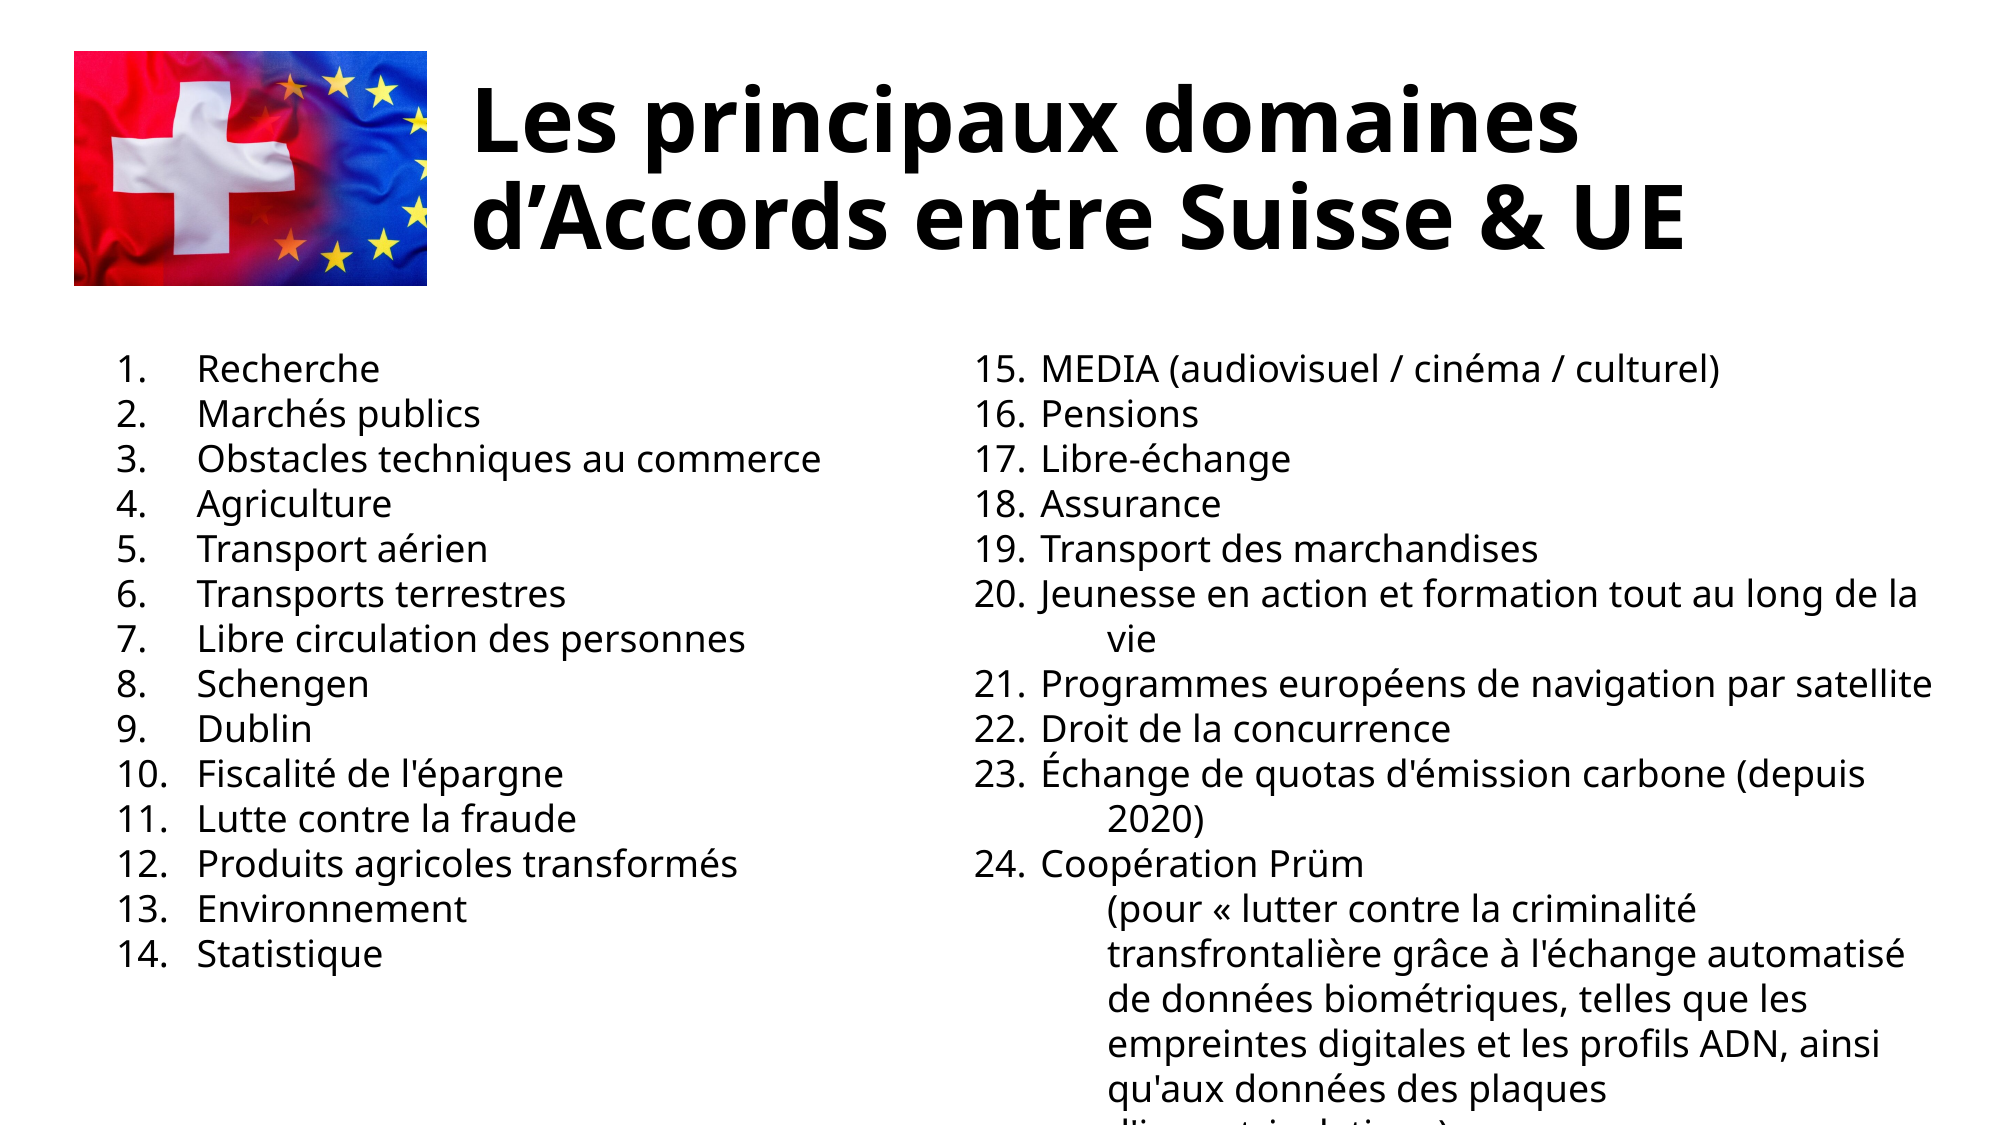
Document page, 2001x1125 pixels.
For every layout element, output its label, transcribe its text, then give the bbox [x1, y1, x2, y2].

picture [74, 51, 427, 287]
title Les principaux domaines d’Accords entre Suisse & UE [455, 63, 2000, 282]
text_box MEDIA (audiovisuel / cinéma / culturel) Pensions Libre-échange Assurance Transport des marchandises Jeunesse en action et formation tout au long de la vie Programmes européens de navigation par satellite Droit de la concurrence Échange de quotas d'émission carbone (depuis 2020) Coopération Prüm (pour « lutter contre la criminalité transfrontalière grâce à l'échange automatisé de données biométriques, telles que les empreintes digitales et les profils ADN, ainsi qu'aux données des plaques d'immatriculation») [942, 337, 1955, 1035]
text_box Recherche Marchés publics Obstacles techniques au commerce Agriculture Transport aérien Transports terrestres Libre circulation des personnes Schengen Dublin Fiscalité de l'épargne Lutte contre la fraude Produits agricoles transformés Environnement Statistique [100, 337, 854, 1035]
